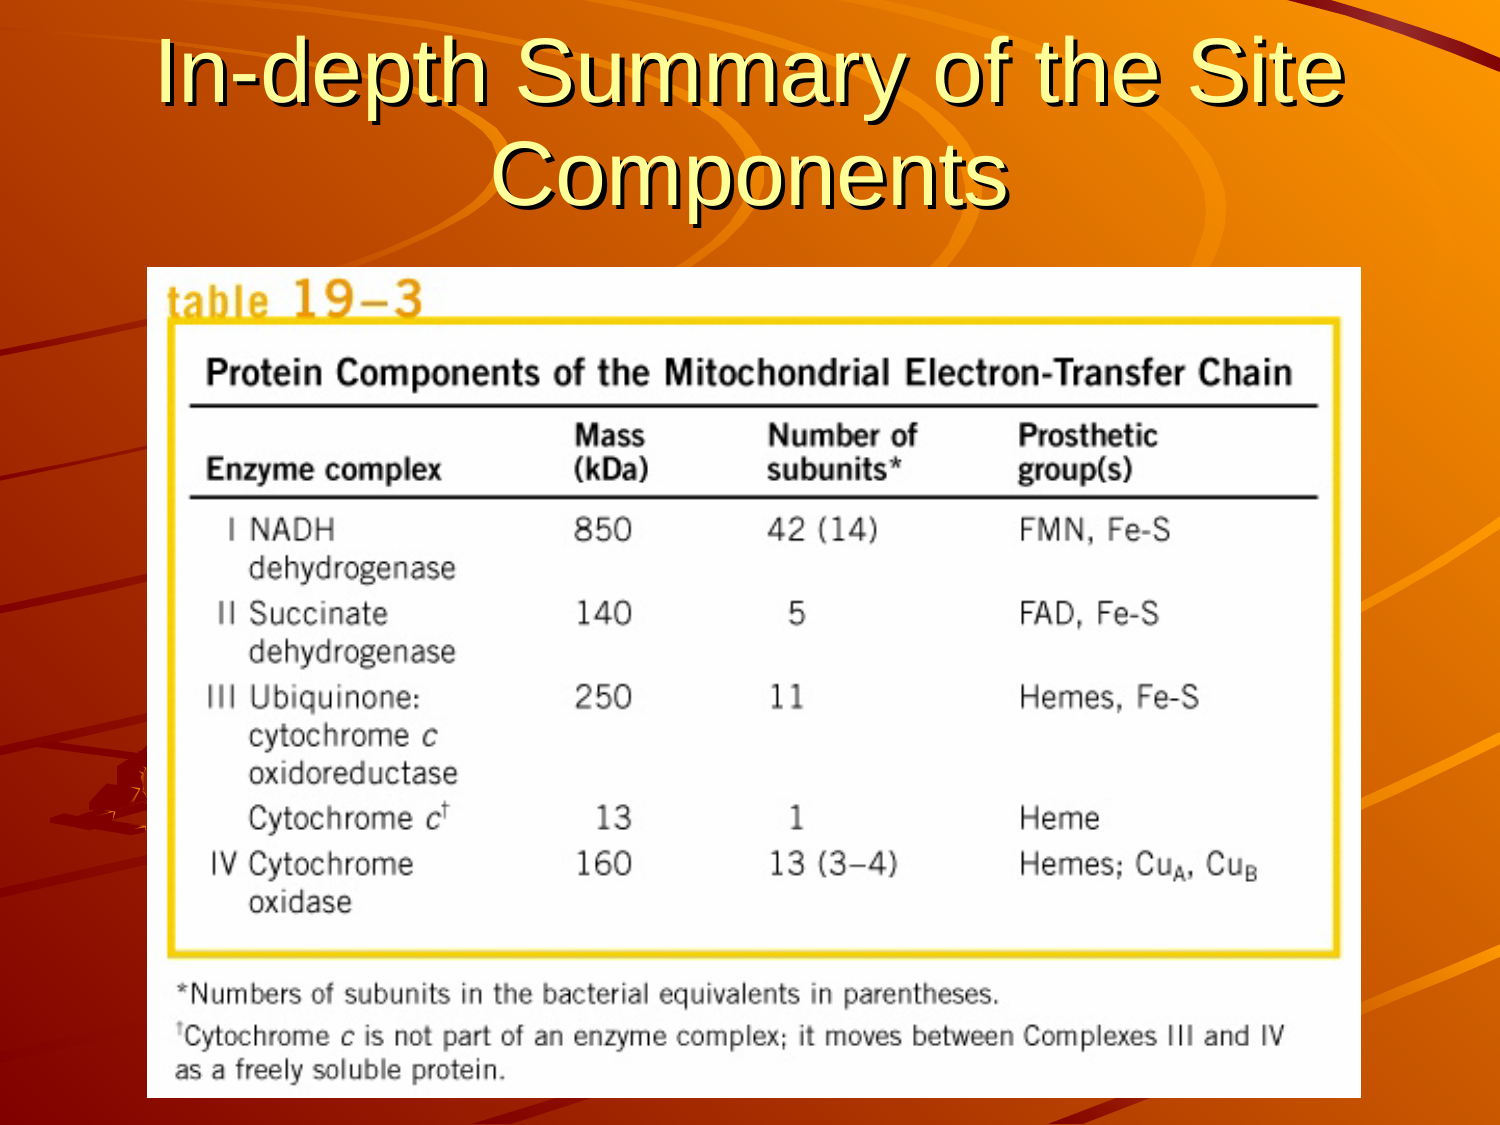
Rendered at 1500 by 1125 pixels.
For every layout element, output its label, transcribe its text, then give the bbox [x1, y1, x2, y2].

chart [147, 267, 1361, 1098]
title In-depth Summary of the Site Components [75, 0, 1426, 233]
